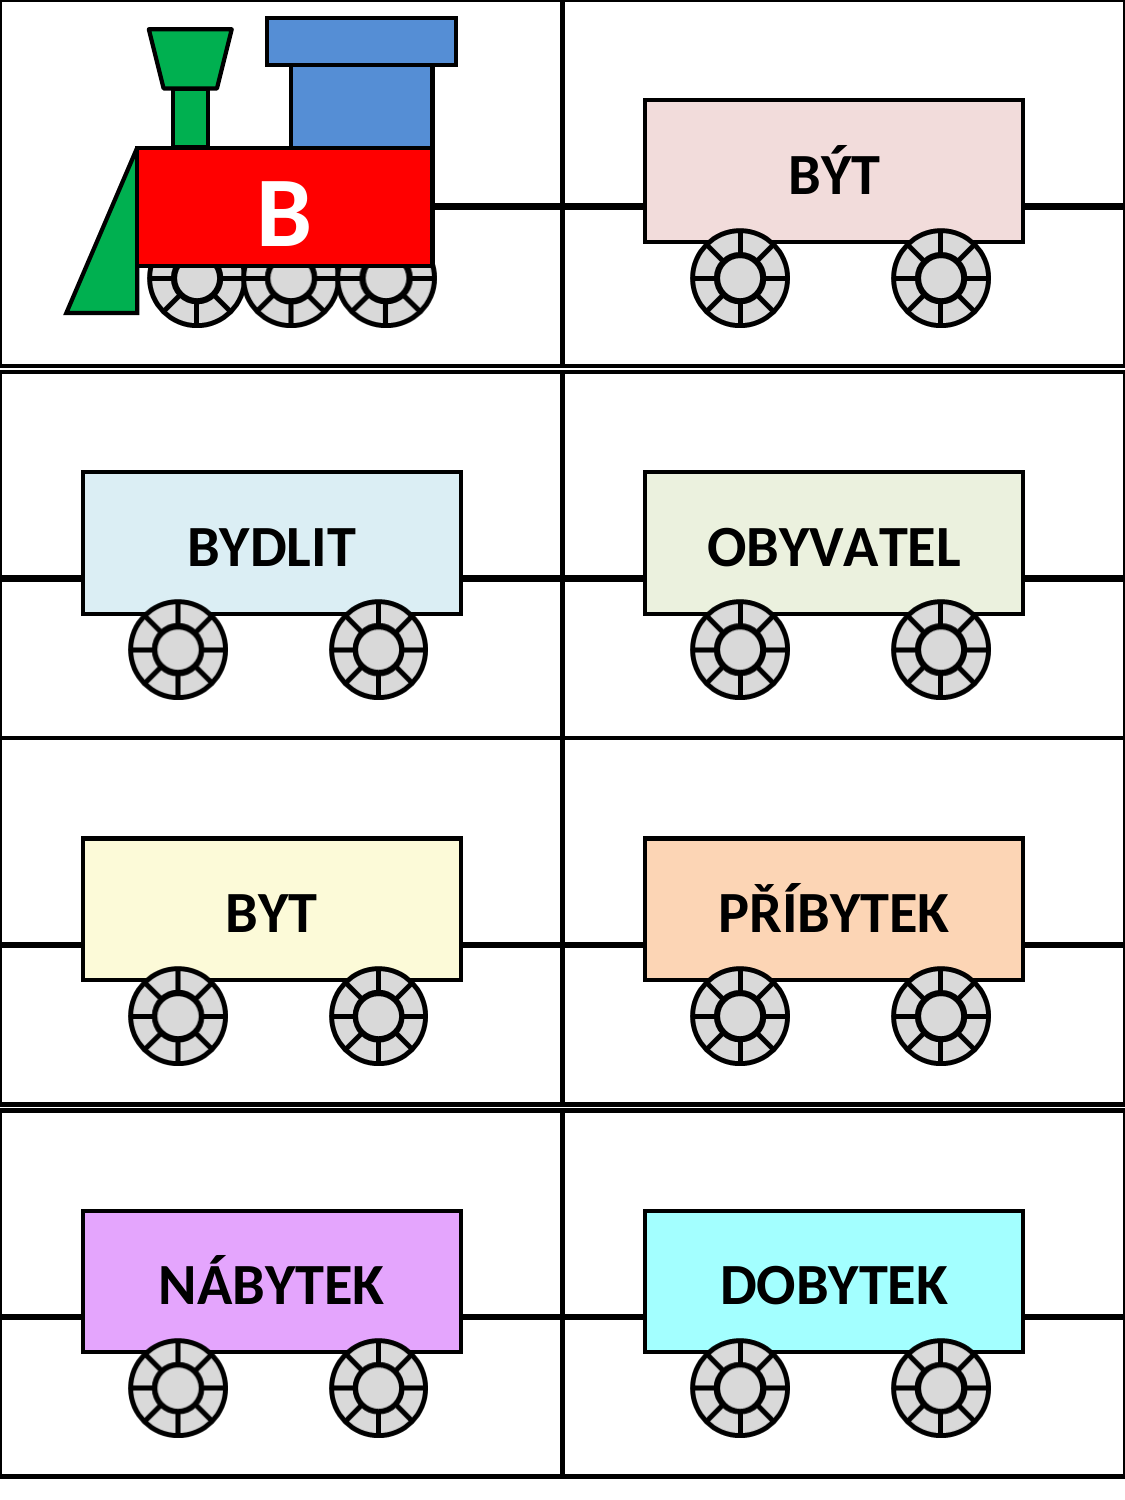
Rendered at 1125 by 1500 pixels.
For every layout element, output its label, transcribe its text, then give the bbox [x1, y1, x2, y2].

picture [890, 965, 992, 1067]
picture [689, 1337, 791, 1440]
text_box [0, 948, 1125, 1105]
text_box B [137, 147, 433, 266]
picture [146, 227, 438, 329]
text_box [0, 372, 1125, 575]
picture [689, 598, 791, 702]
picture [689, 965, 791, 1067]
picture [689, 227, 791, 329]
text_box DOBYTEK [645, 1210, 1024, 1353]
text_box PŘÍBYTEK [645, 838, 1024, 981]
text_box NÁBYTEK [82, 1210, 461, 1353]
text_box BYDLIT [82, 472, 461, 614]
text_box [0, 582, 1125, 942]
picture [328, 965, 429, 1067]
text_box BÝT [645, 100, 1024, 243]
picture [328, 1337, 429, 1440]
picture [890, 227, 992, 329]
picture [328, 598, 429, 702]
picture [890, 598, 992, 702]
picture [127, 965, 229, 1067]
text_box [0, 0, 1125, 367]
picture [127, 598, 229, 702]
picture [127, 1337, 229, 1440]
picture [890, 1337, 992, 1440]
text_box BYT [82, 838, 461, 981]
text_box [0, 1320, 1125, 1477]
text_box [0, 1110, 1125, 1314]
text_box OBYVATEL [645, 472, 1024, 614]
